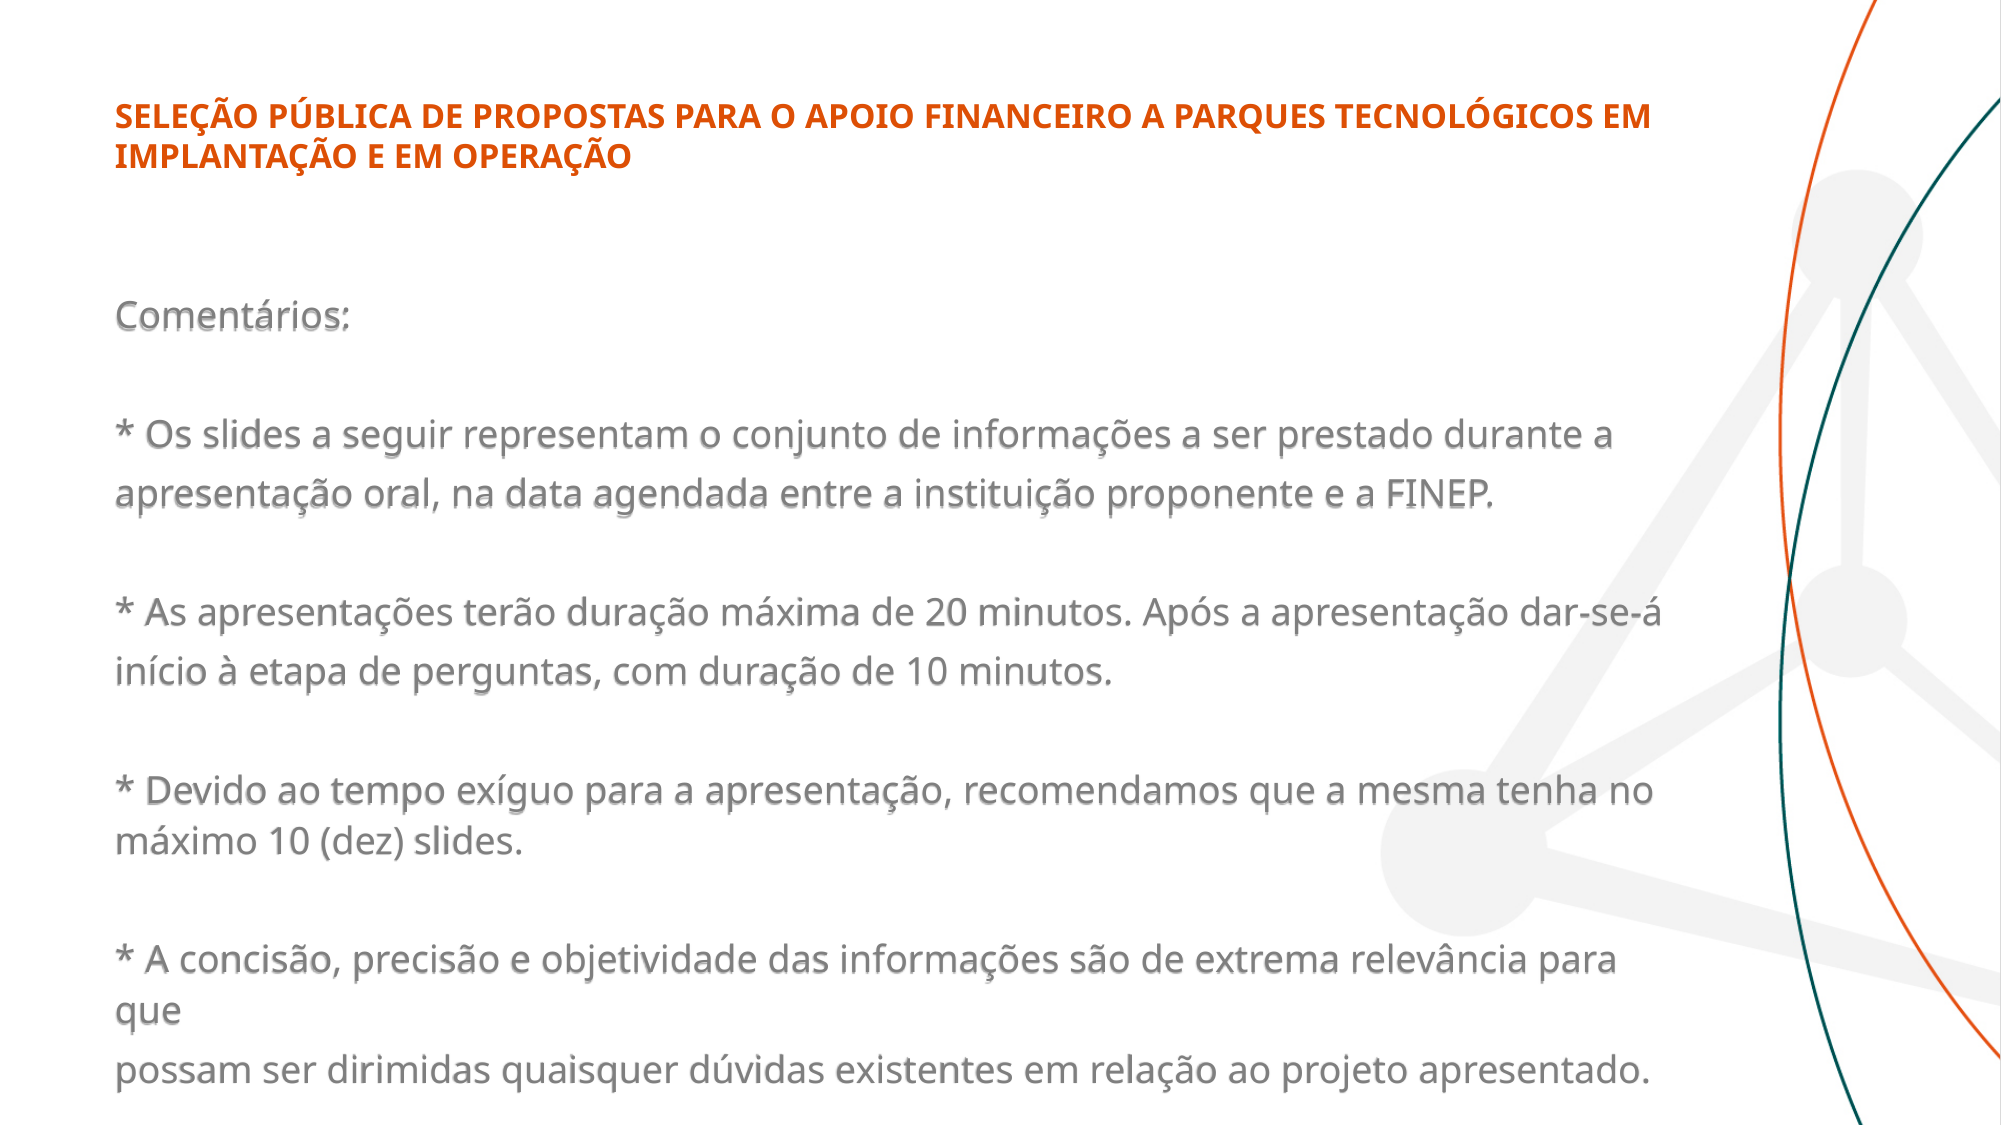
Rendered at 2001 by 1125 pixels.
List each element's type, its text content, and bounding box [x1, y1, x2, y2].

list Comentários: * Os slides a seguir representam o conjunto de informações a ser prestado durante a apresentação oral, na data agendada entre a instituição proponente e a FINEP. * As apresentações terão duração máxima de 20 minutos. Após a apresentação dar-se-á início à etapa de perguntas, com duração de 10 minutos. * Devido ao tempo exíguo para a apresentação, recomendamos que a mesma tenha no máximo 10 (dez) slides. * A concisão, precisão e objetividade das informações são de extrema relevância para que possam ser dirimidas quaisquer dúvidas existentes em relação ao projeto apresentado. [99, 280, 1695, 1125]
text_box SELEÇÃO PÚBLICA DE PROPOSTAS PARA O APOIO FINANCEIRO A PARQUES TECNOLÓGICOS EM IMPLANTAÇÃO E EM OPERAÇÃO [99, 88, 1900, 217]
